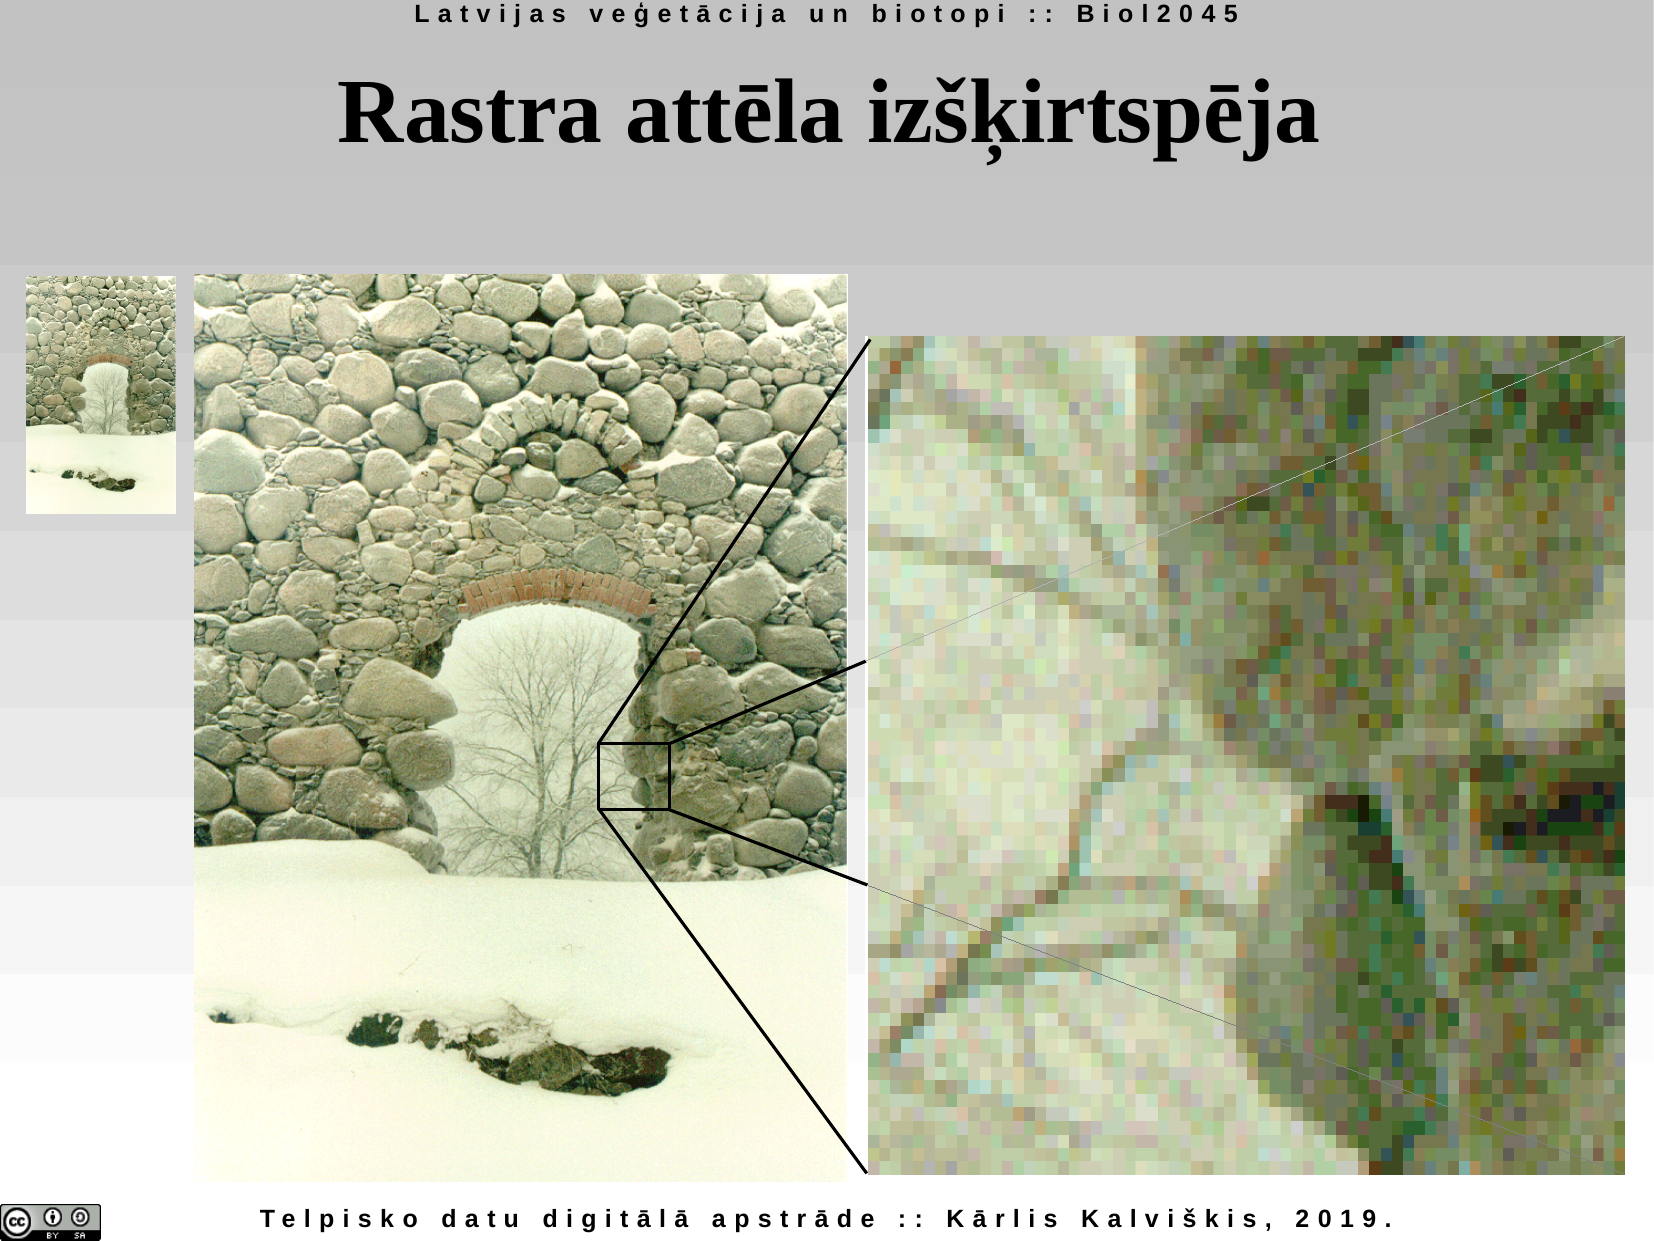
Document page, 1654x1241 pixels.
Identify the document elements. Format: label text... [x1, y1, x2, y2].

picture [0, 0, 1654, 1241]
title Rastra attēla izšķirtspēja [34, 61, 1626, 296]
